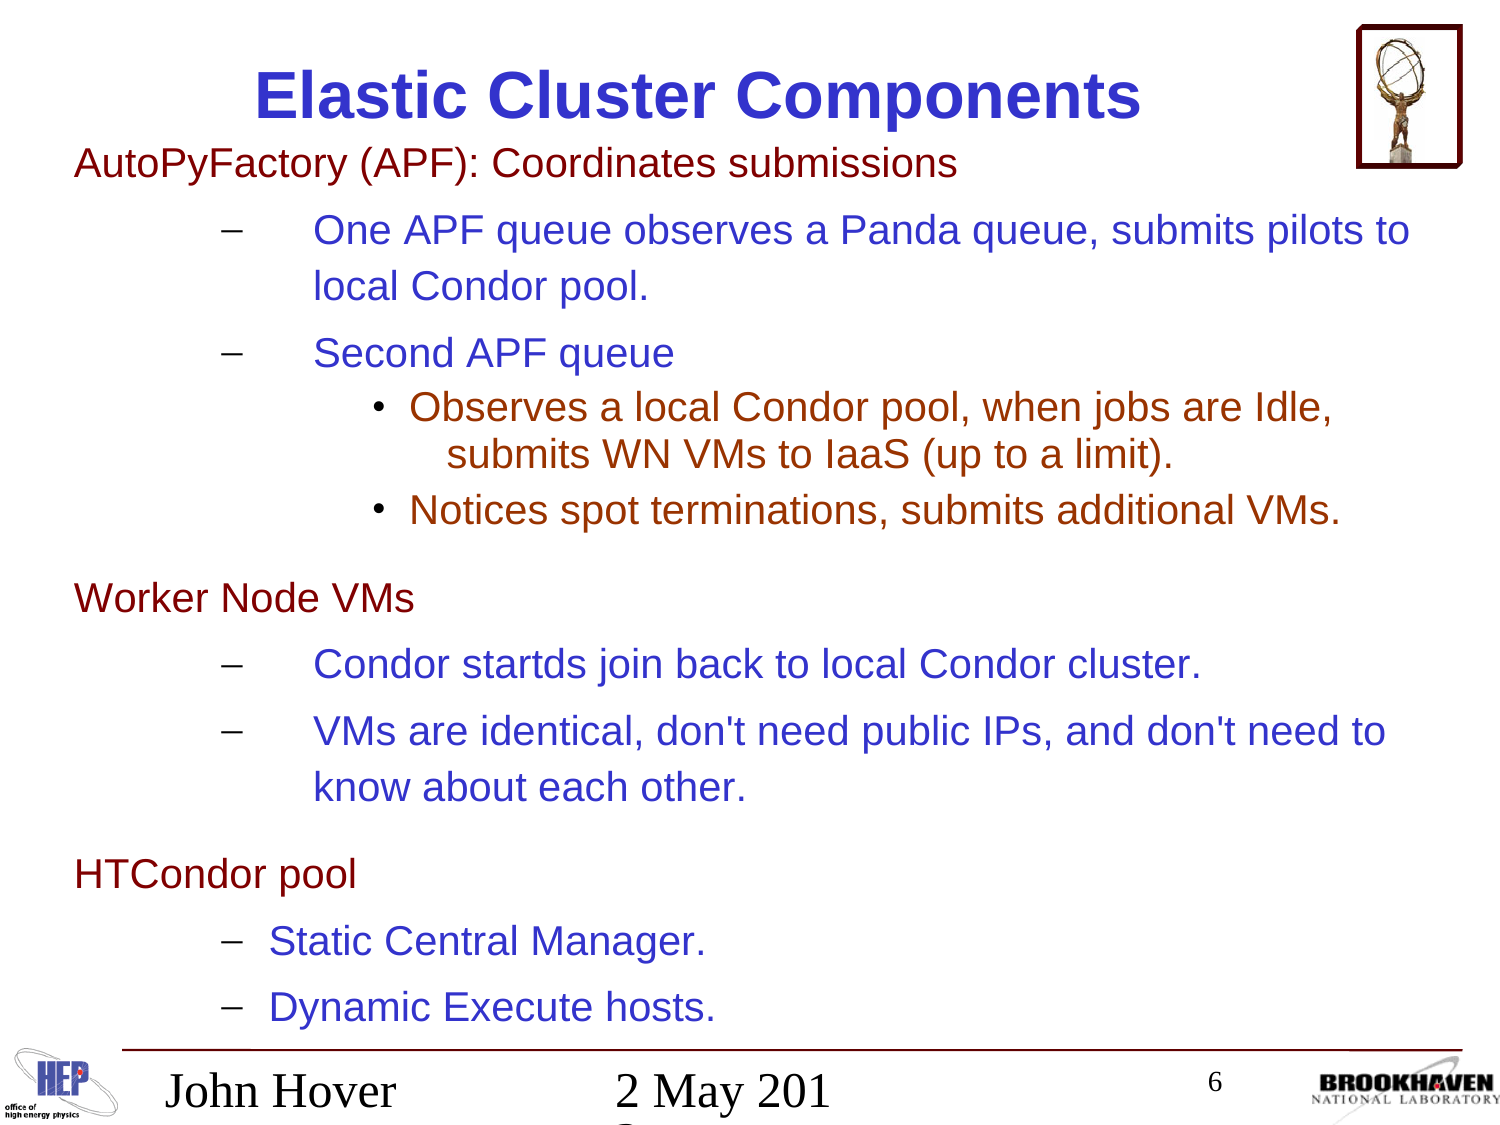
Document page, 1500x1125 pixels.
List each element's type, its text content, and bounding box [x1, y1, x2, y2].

title Elastic Cluster Components [49, 24, 1348, 161]
picture [1441, 1056, 1500, 1125]
picture [0, 1043, 56, 1125]
list AutoPyFactory (APF): Coordinates submissions One APF queue observes a Panda queue, submits pilots to local Condor pool. Second APF queue Observes a local Condor pool, when jobs are Idle, submits WN VMs to IaaS (up to a limit). Notices spot terminations, submits additional VMs. Worker Node VMs Condor startds join back to local Condor cluster. VMs are identical, don't need public IPs, and don't need to know about each other. HTCondor pool Static Central Manager. Dynamic Execute hosts. [56, 132, 1441, 1125]
picture [1374, 37, 1426, 132]
